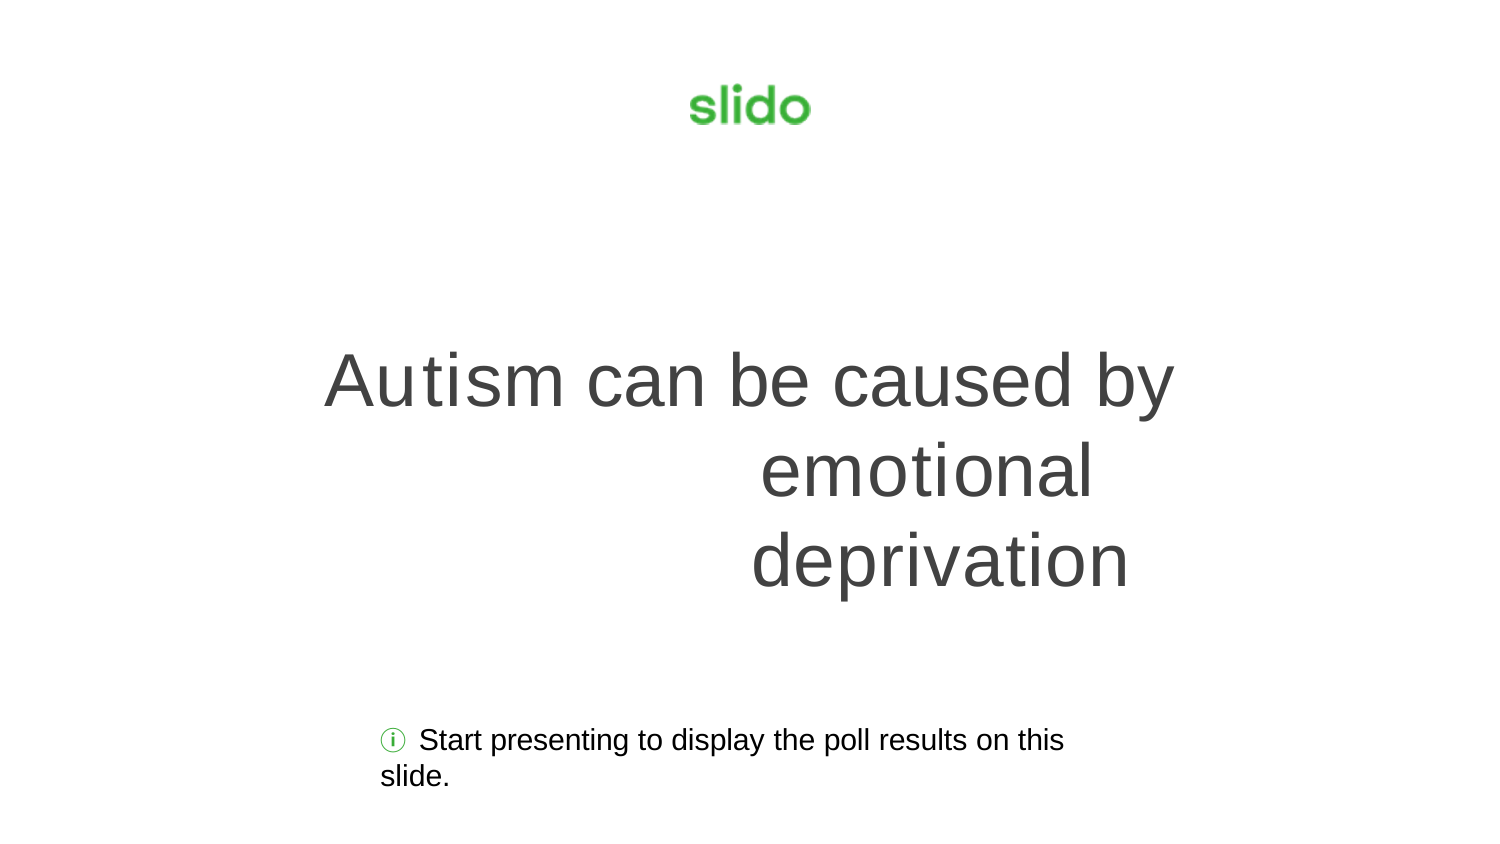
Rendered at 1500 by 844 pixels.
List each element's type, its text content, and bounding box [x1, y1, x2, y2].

title Autism can be caused by emotional deprivation [174, 328, 1324, 514]
text_box ⓘ Start presenting to display the poll results on this slide. [378, 718, 1122, 759]
